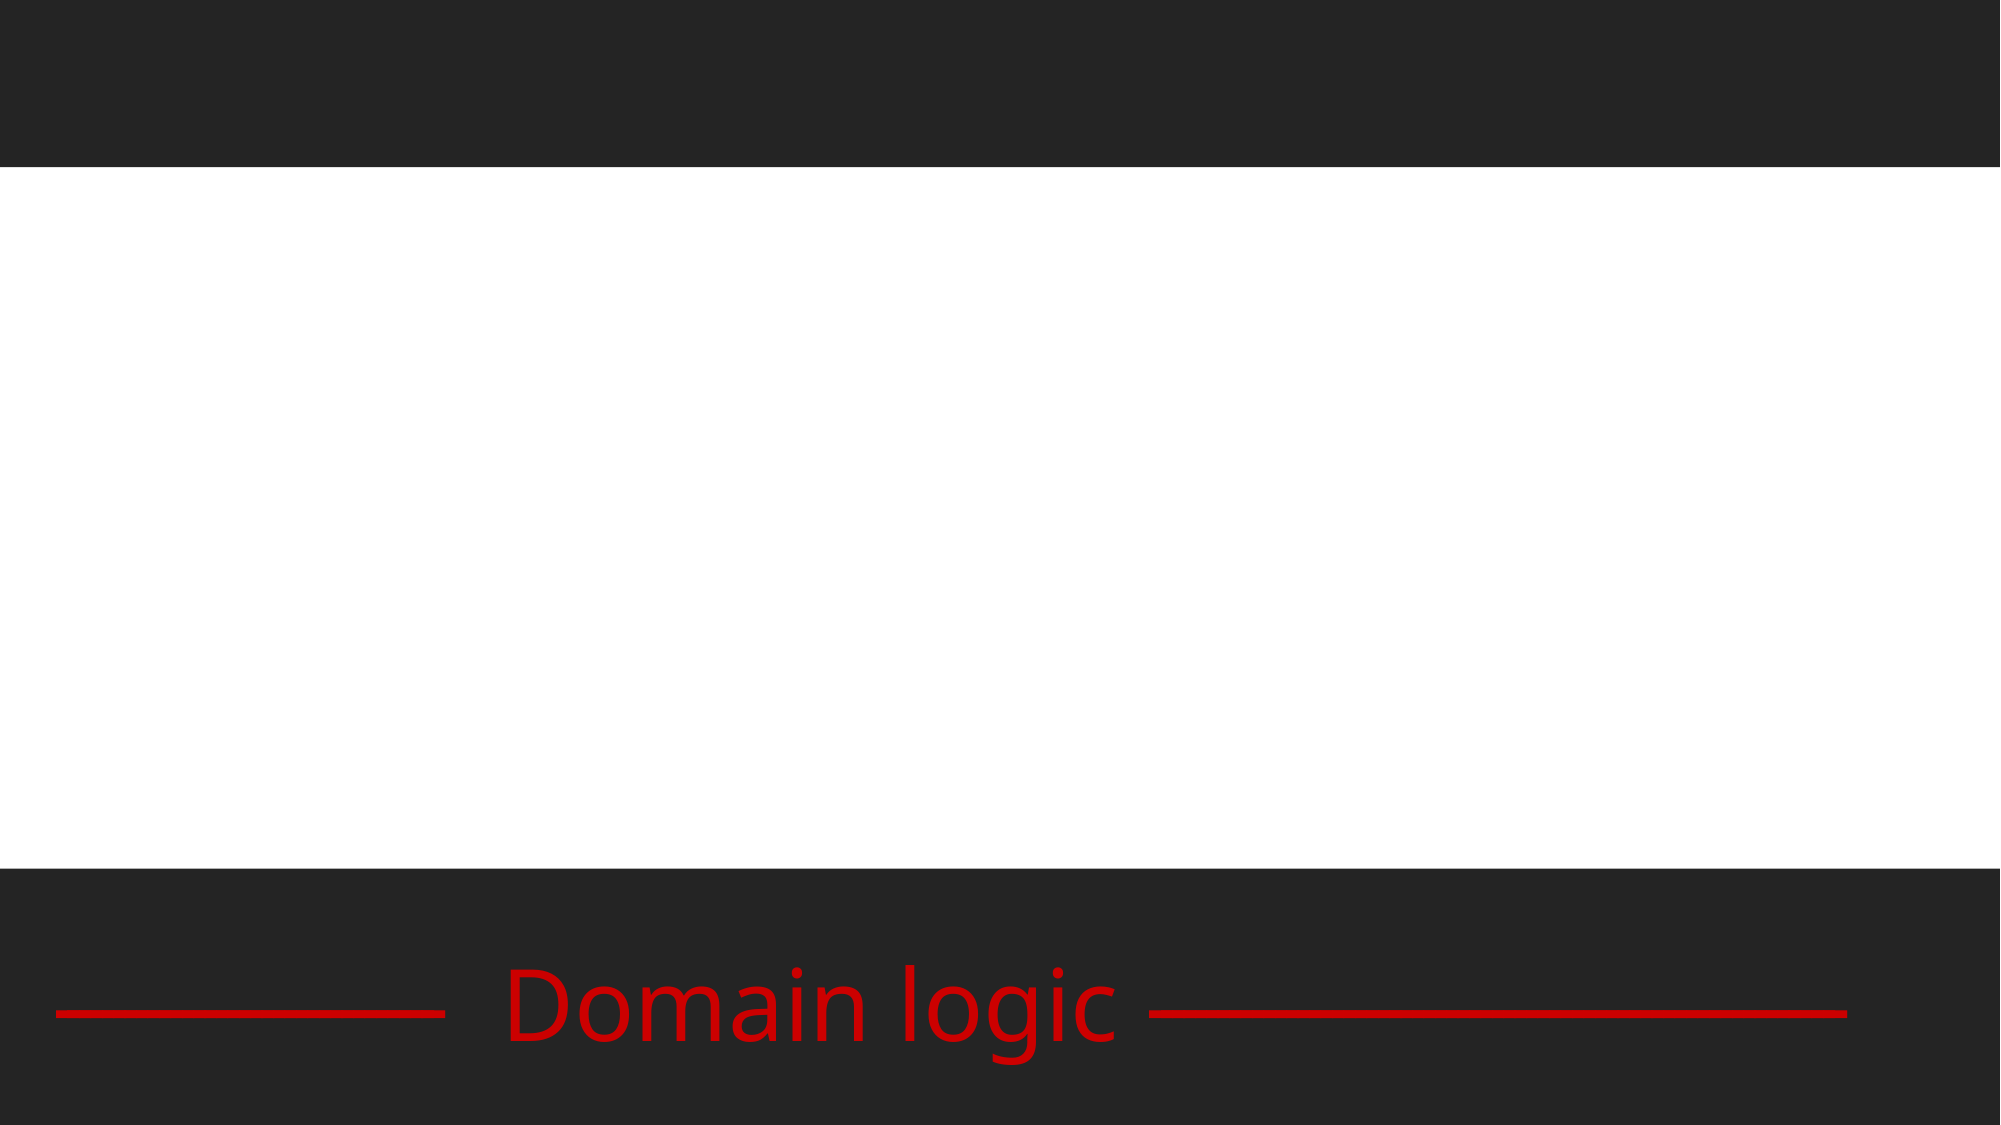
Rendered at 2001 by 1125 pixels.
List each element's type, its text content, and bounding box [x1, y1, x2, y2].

text_box --------------------------------- Domain logic ------------------------------------------------------------ [37, 934, 1963, 1071]
text_box [0, 0, 2000, 167]
text_box [0, 869, 2000, 1125]
